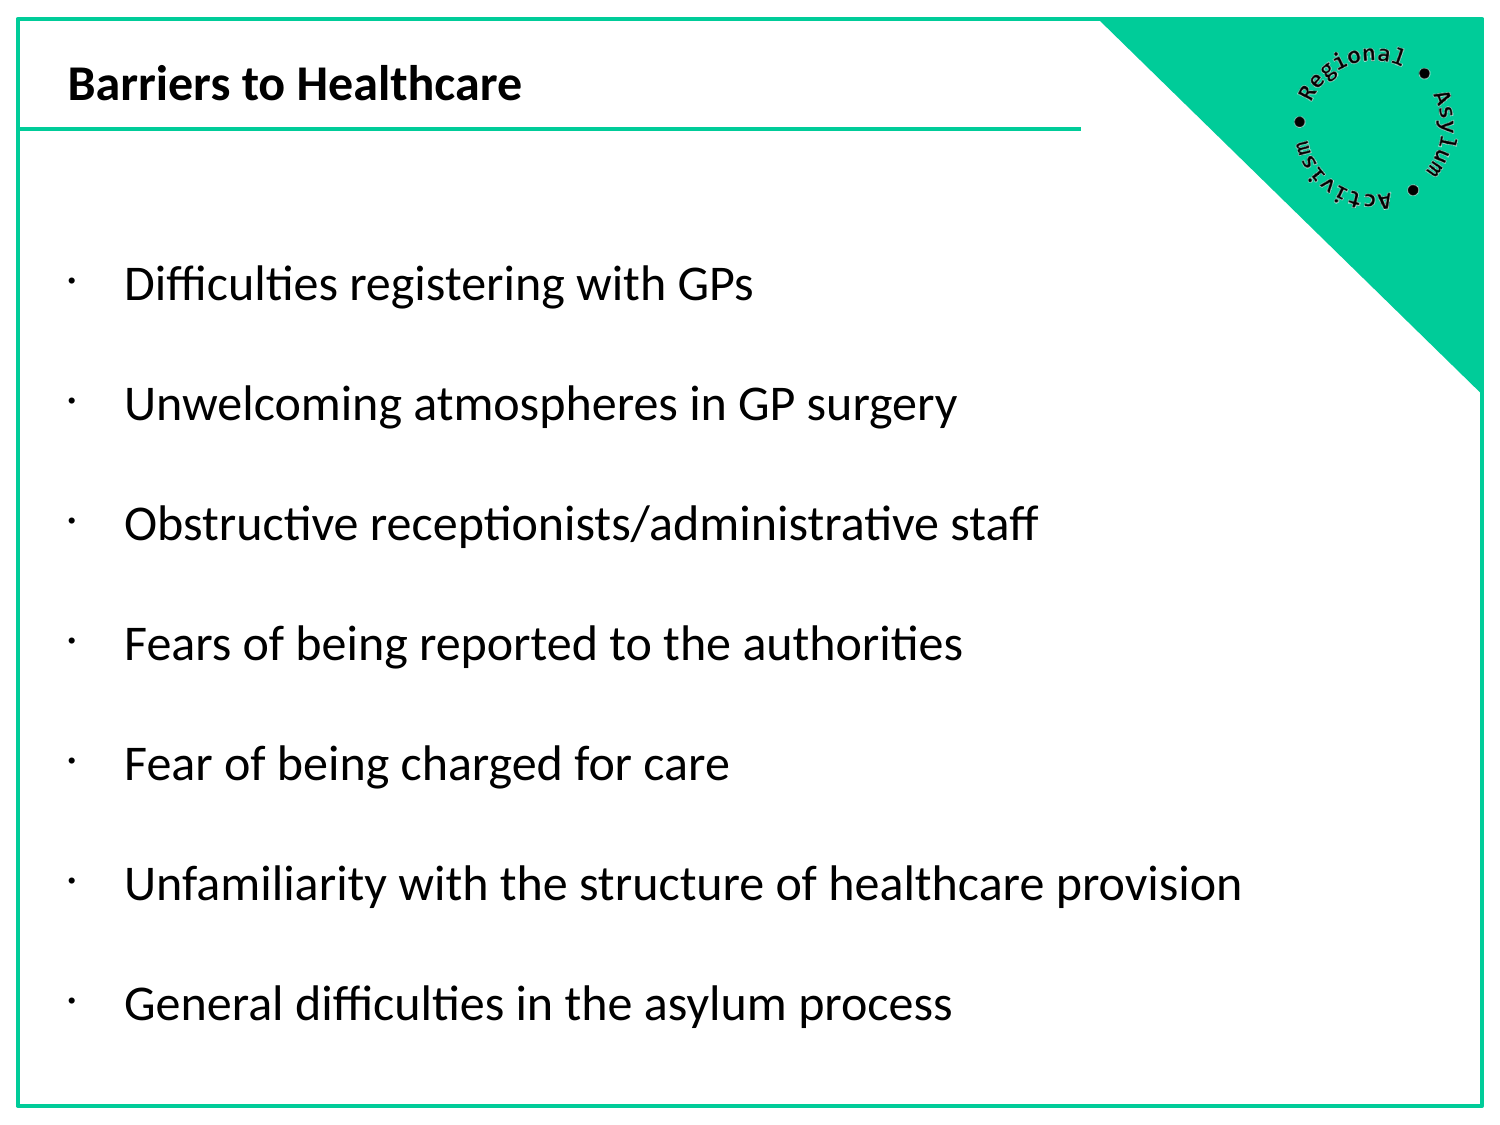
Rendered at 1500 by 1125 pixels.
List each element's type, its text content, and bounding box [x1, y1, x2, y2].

text_box Difficulties registering with GPs Unwelcoming atmospheres in GP surgery Obstructive receptionists/administrative staff Fears of being reported to the authorities Fear of being charged for care Unfamiliarity with the structure of healthcare provision General difficulties in the asylum process [53, 243, 1329, 1099]
picture [1284, 43, 1461, 215]
text_box Barriers to Healthcare [53, 42, 1046, 118]
